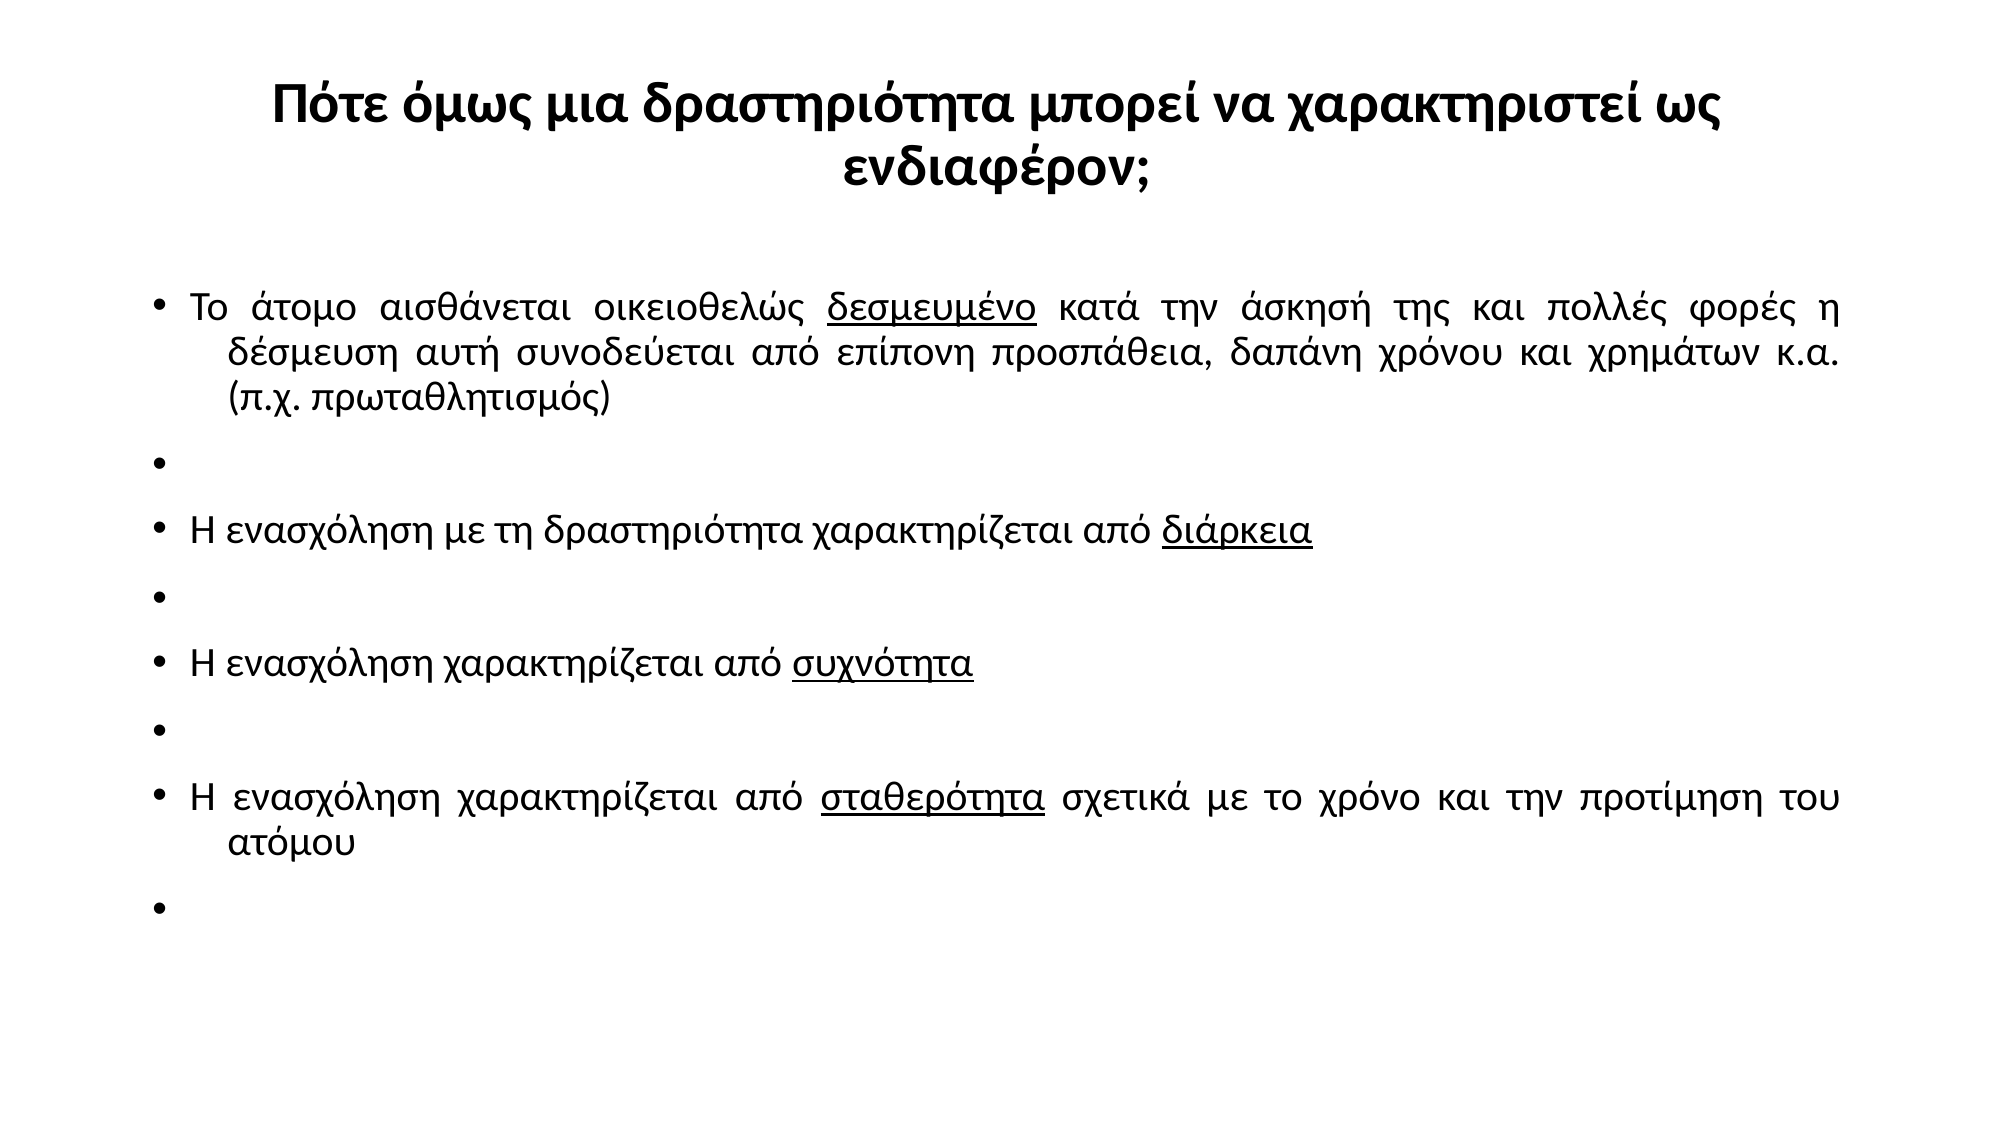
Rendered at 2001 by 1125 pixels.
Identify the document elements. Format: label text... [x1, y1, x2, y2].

list Πότε όμως μια δραστηριότητα μπορεί να χαρακτηριστεί ως ενδιαφέρον; Το άτομο αισθάνεται οικειοθελώς δεσμευμένο κατά την άσκησή της και πολλές φορές η δέσμευση αυτή συνοδεύεται από επίπονη προσπάθεια, δαπάνη χρόνου και χρημάτων κ.α. (π.χ. πρωταθλητισμός) Η ενασχόληση με τη δραστηριότητα χαρακτηρίζεται από διάρκεια Η ενασχόληση χαρακτηρίζεται από συχνότητα Η ενασχόληση χαρακτηρίζεται από σταθερότητα σχετικά με το χρόνο και την προτίμηση του ατόμου [137, 64, 1863, 1014]
